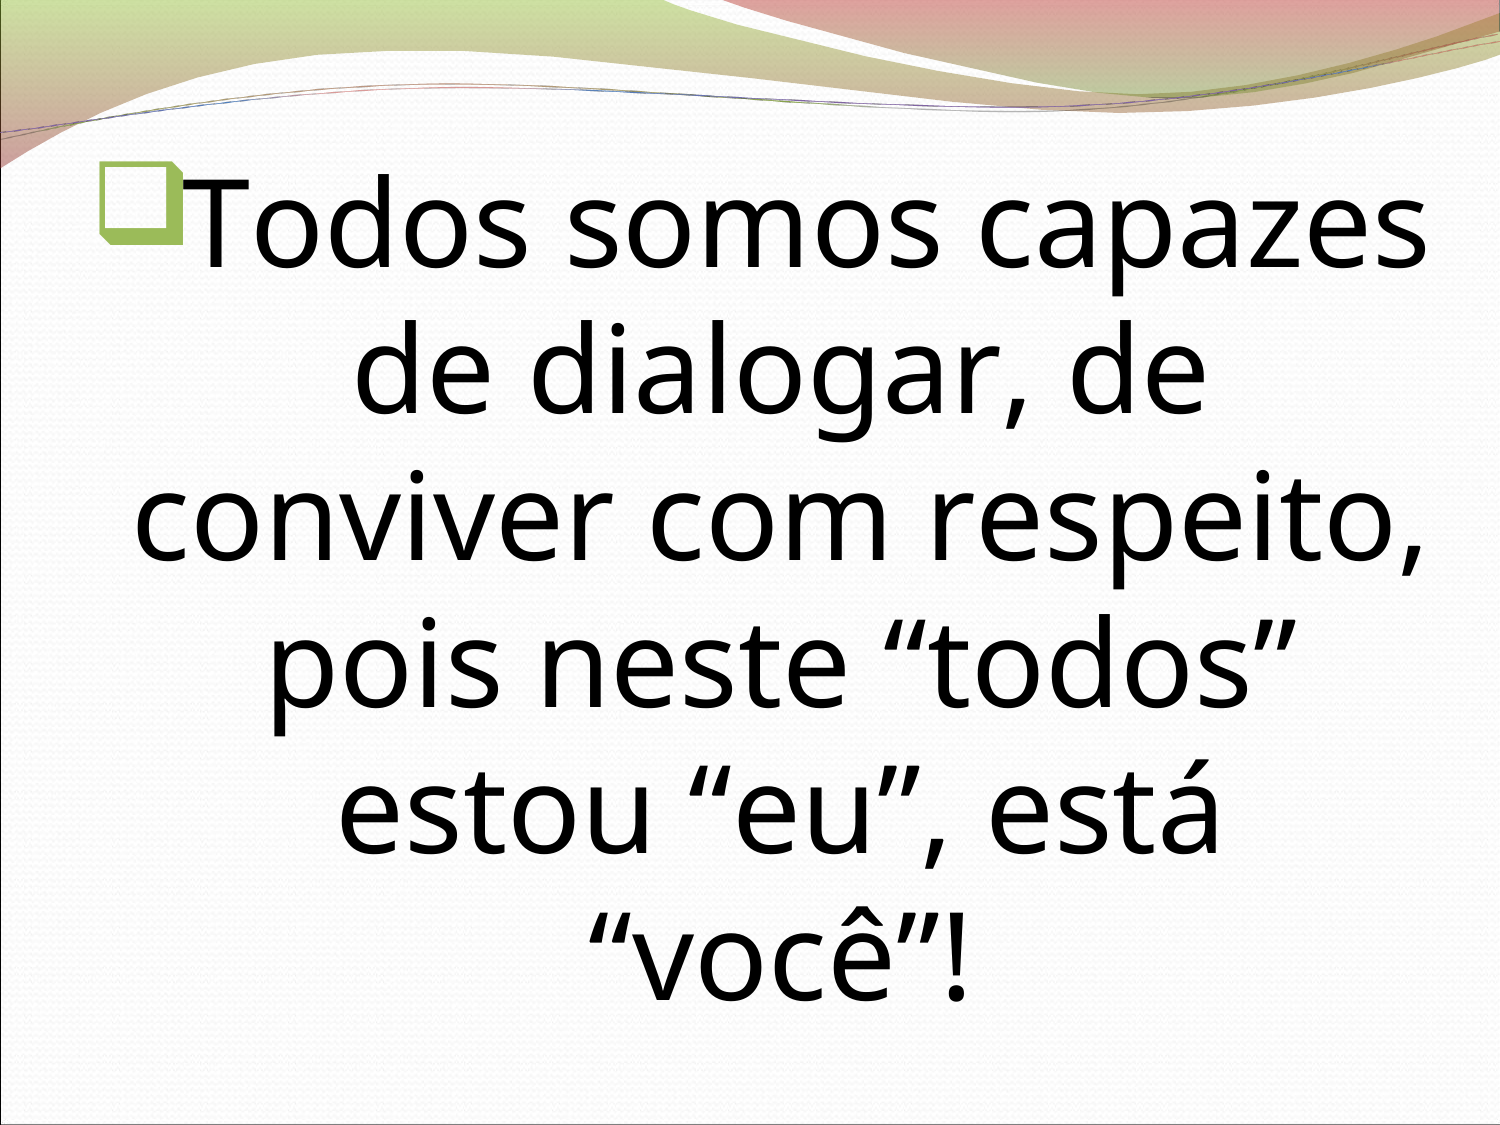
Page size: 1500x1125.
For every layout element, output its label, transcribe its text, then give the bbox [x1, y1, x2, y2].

picture [0, 0, 1500, 1125]
list Todos somos capazes de dialogar, de conviver com respeito, pois neste “todos” estou “eu”, está “você”! [75, 137, 1447, 1038]
